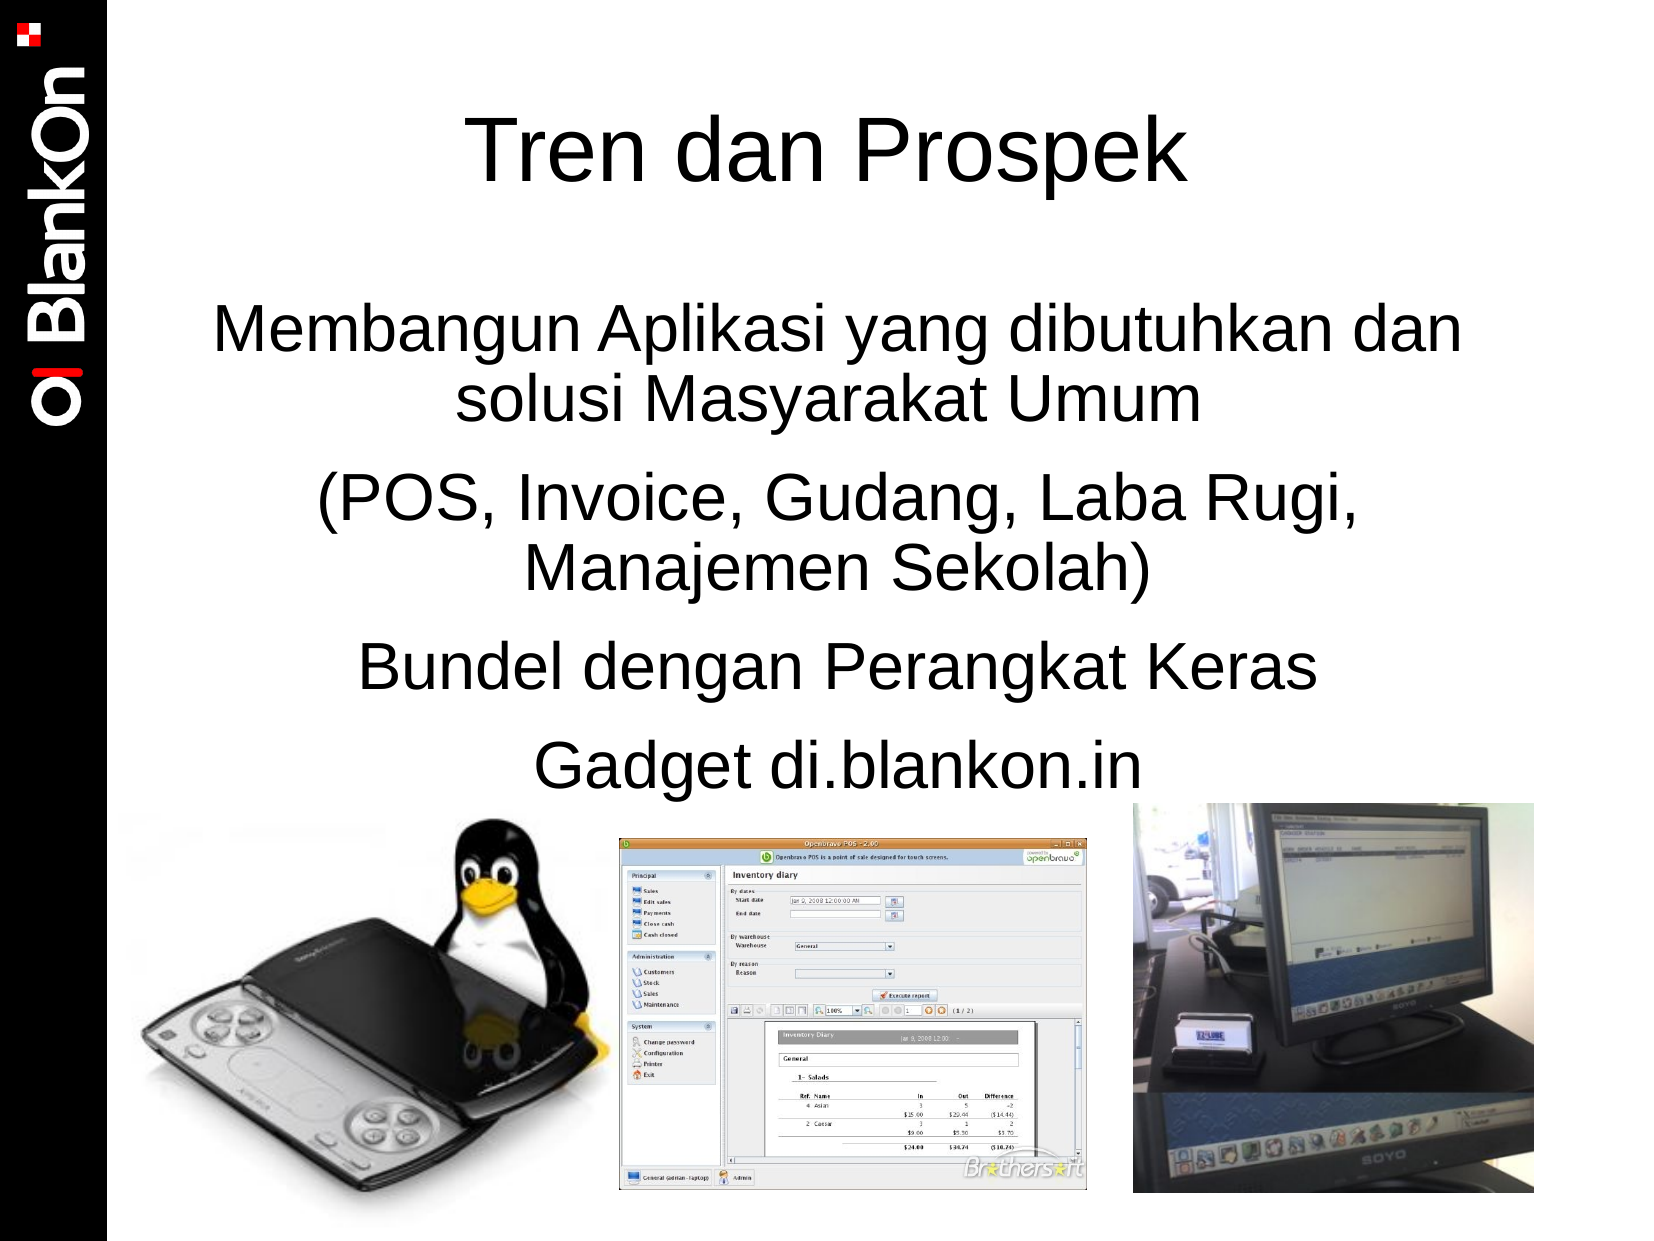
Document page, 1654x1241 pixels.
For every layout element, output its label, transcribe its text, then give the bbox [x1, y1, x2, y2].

text_box [0, 0, 107, 1241]
title Tren dan Prospek [82, 49, 1571, 257]
picture [118, 791, 1087, 1238]
picture [1133, 805, 1534, 1193]
subtitle Membangun Aplikasi yang dibutuhkan dan solusi Masyarakat Umum (POS, Invoice, Gudang, Laba Rugi, Manajemen Sekolah) Bundel dengan Perangkat Keras Gadget di.blankon.in [141, 293, 1536, 805]
picture [17, 23, 89, 426]
